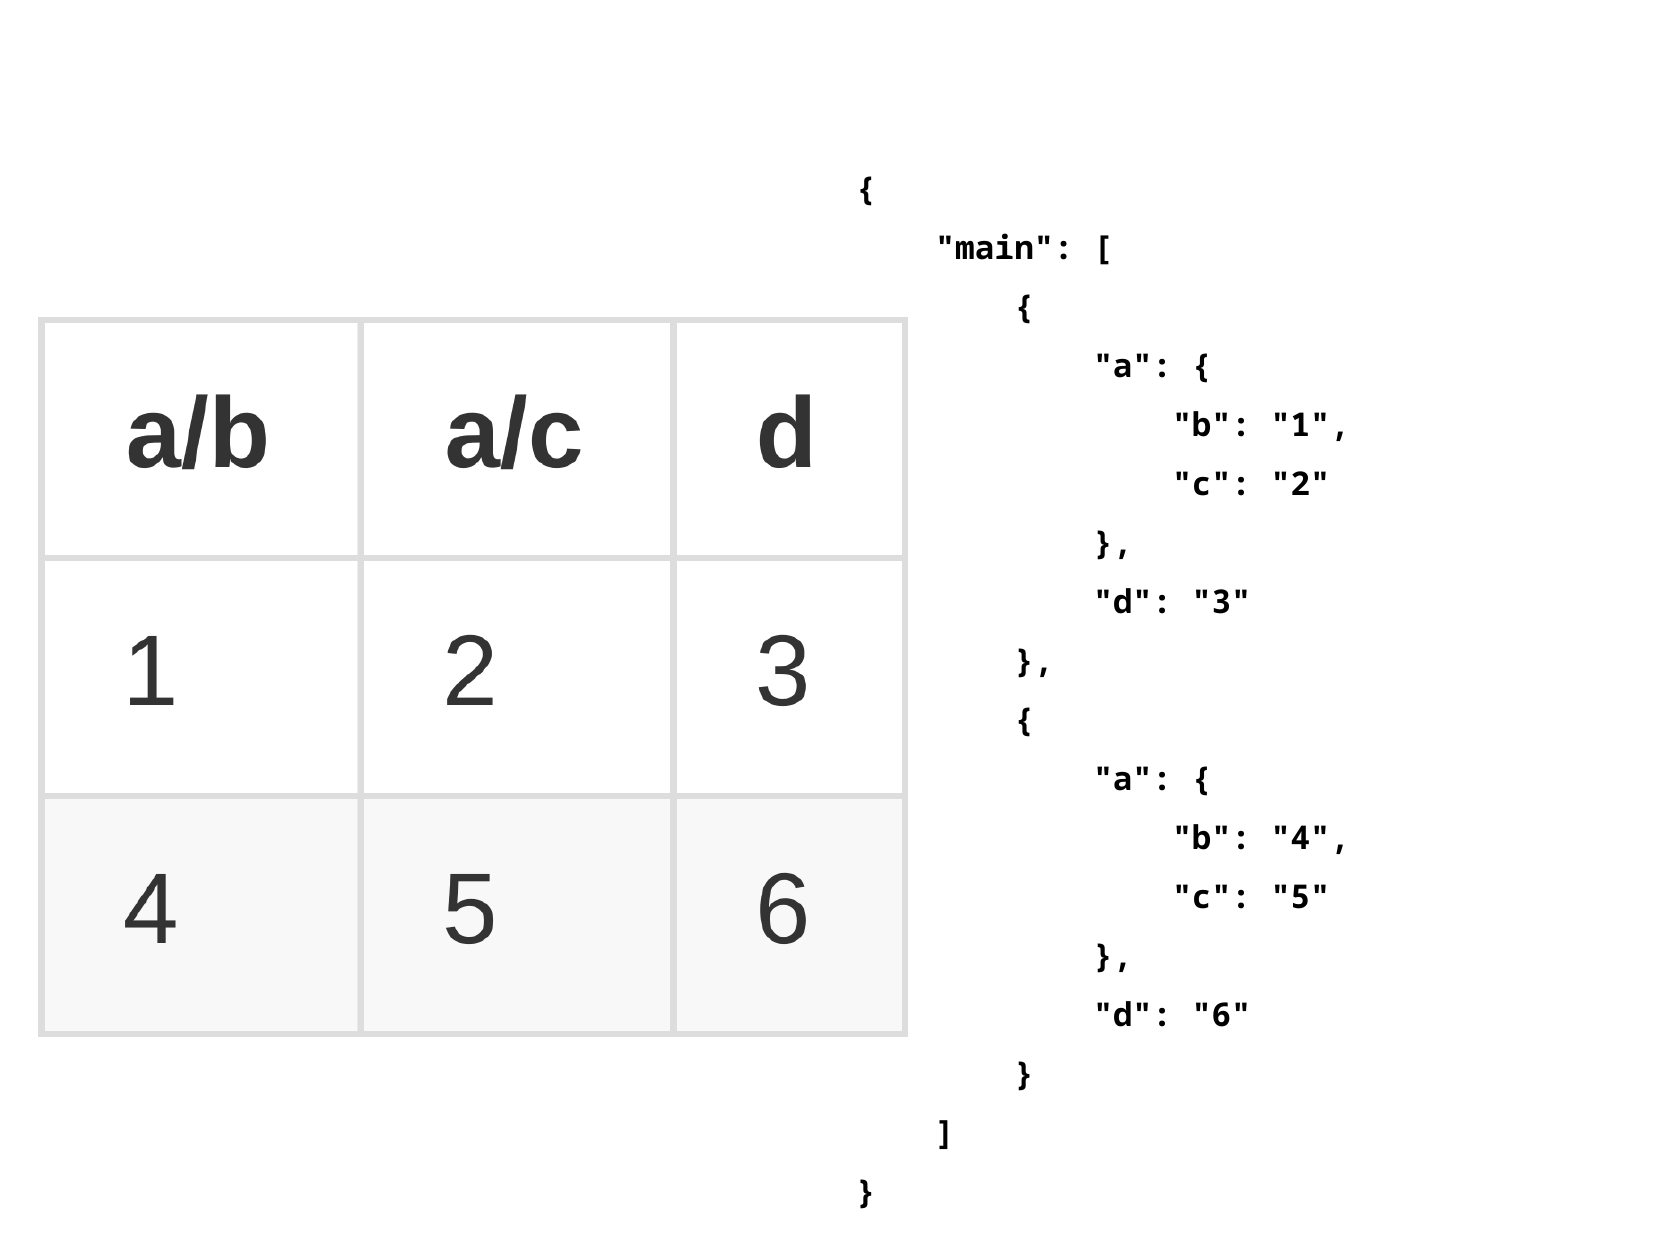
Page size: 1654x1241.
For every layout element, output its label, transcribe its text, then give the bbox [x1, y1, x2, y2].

list { "main": [ { "a": { "b": "1", "c": "2" }, "d": "3" }, { "a": { "b": "4", "c": "5" }, "d": "6" } ] } [856, 165, 1625, 1217]
picture [3, 276, 973, 1082]
